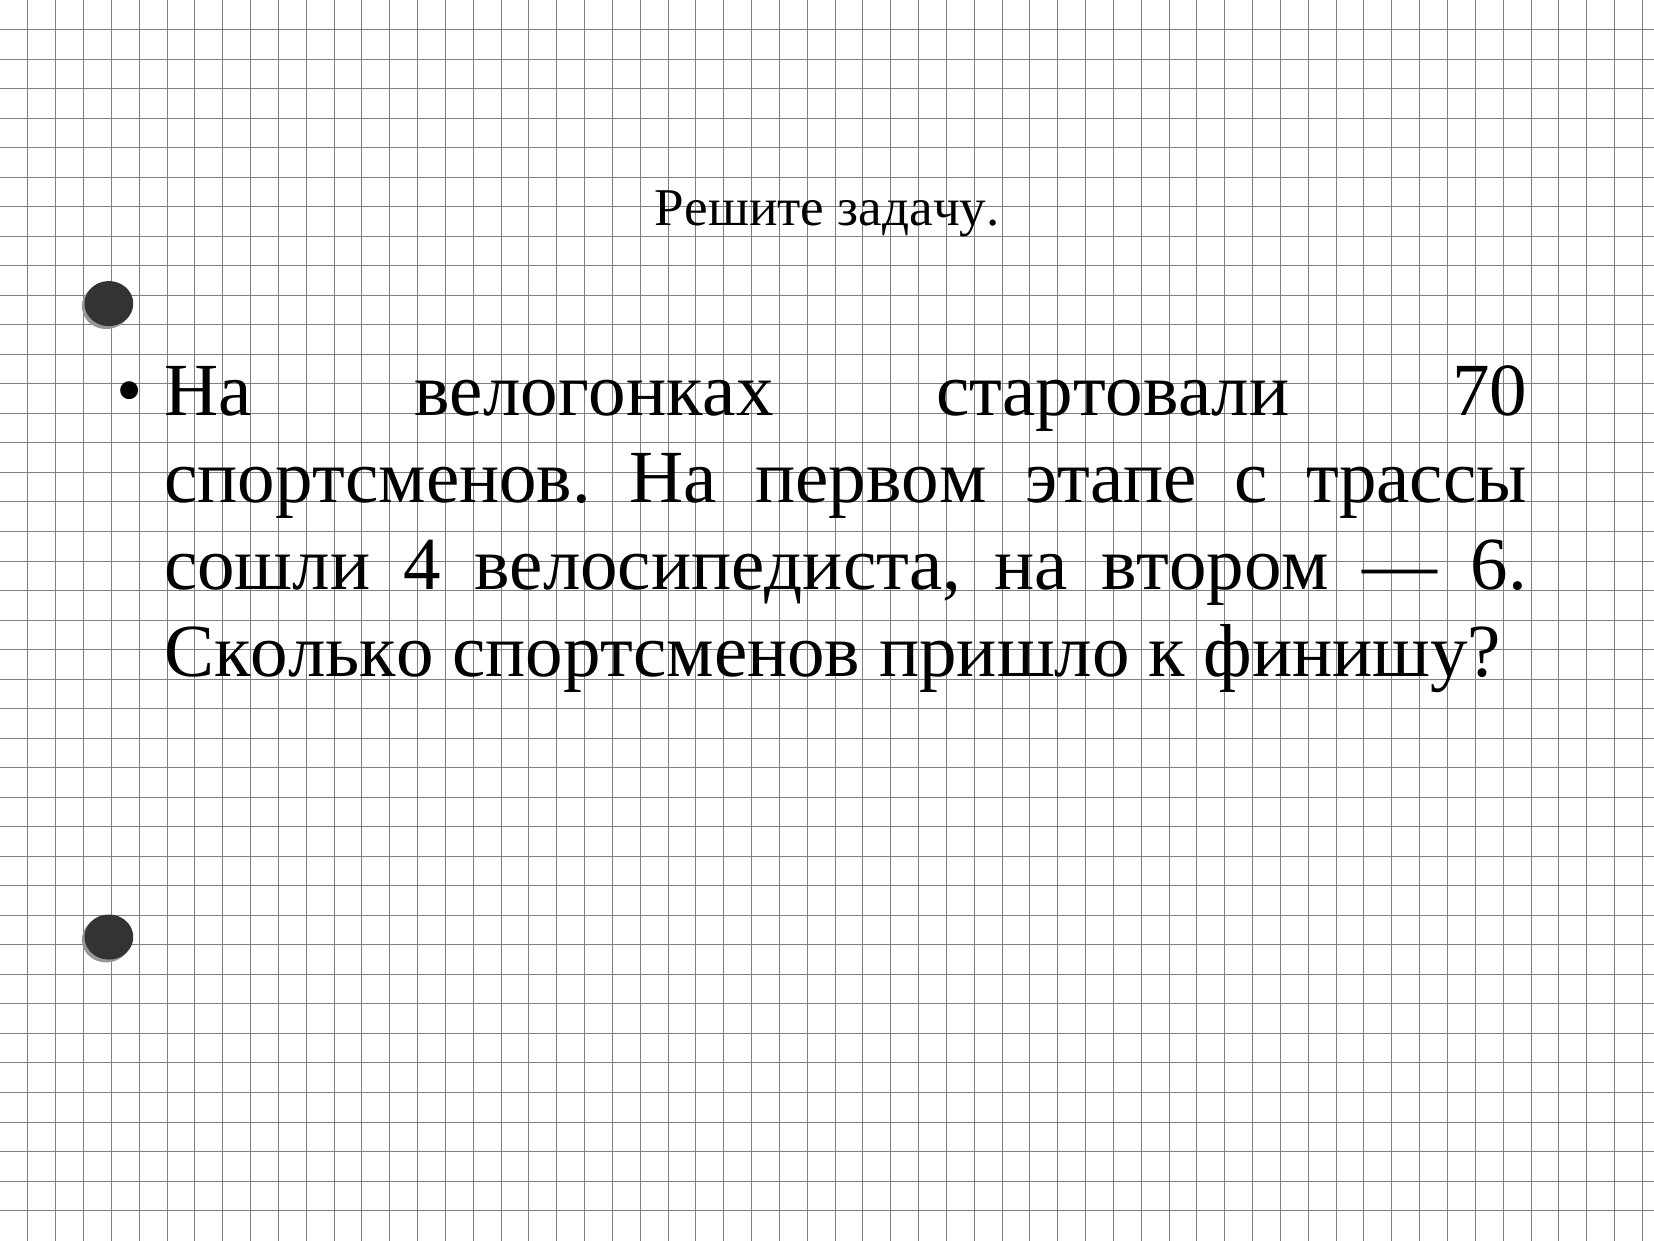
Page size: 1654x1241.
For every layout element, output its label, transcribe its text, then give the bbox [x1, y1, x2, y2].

title Решите задачу. [121, 102, 1534, 310]
list На велогонках стартовали 70 спортсменов. На первом этапе с трассы сошли 4 велосипедиста, на втором — 6. Сколько спортсменов пришло к финишу? [116, 344, 1529, 1127]
